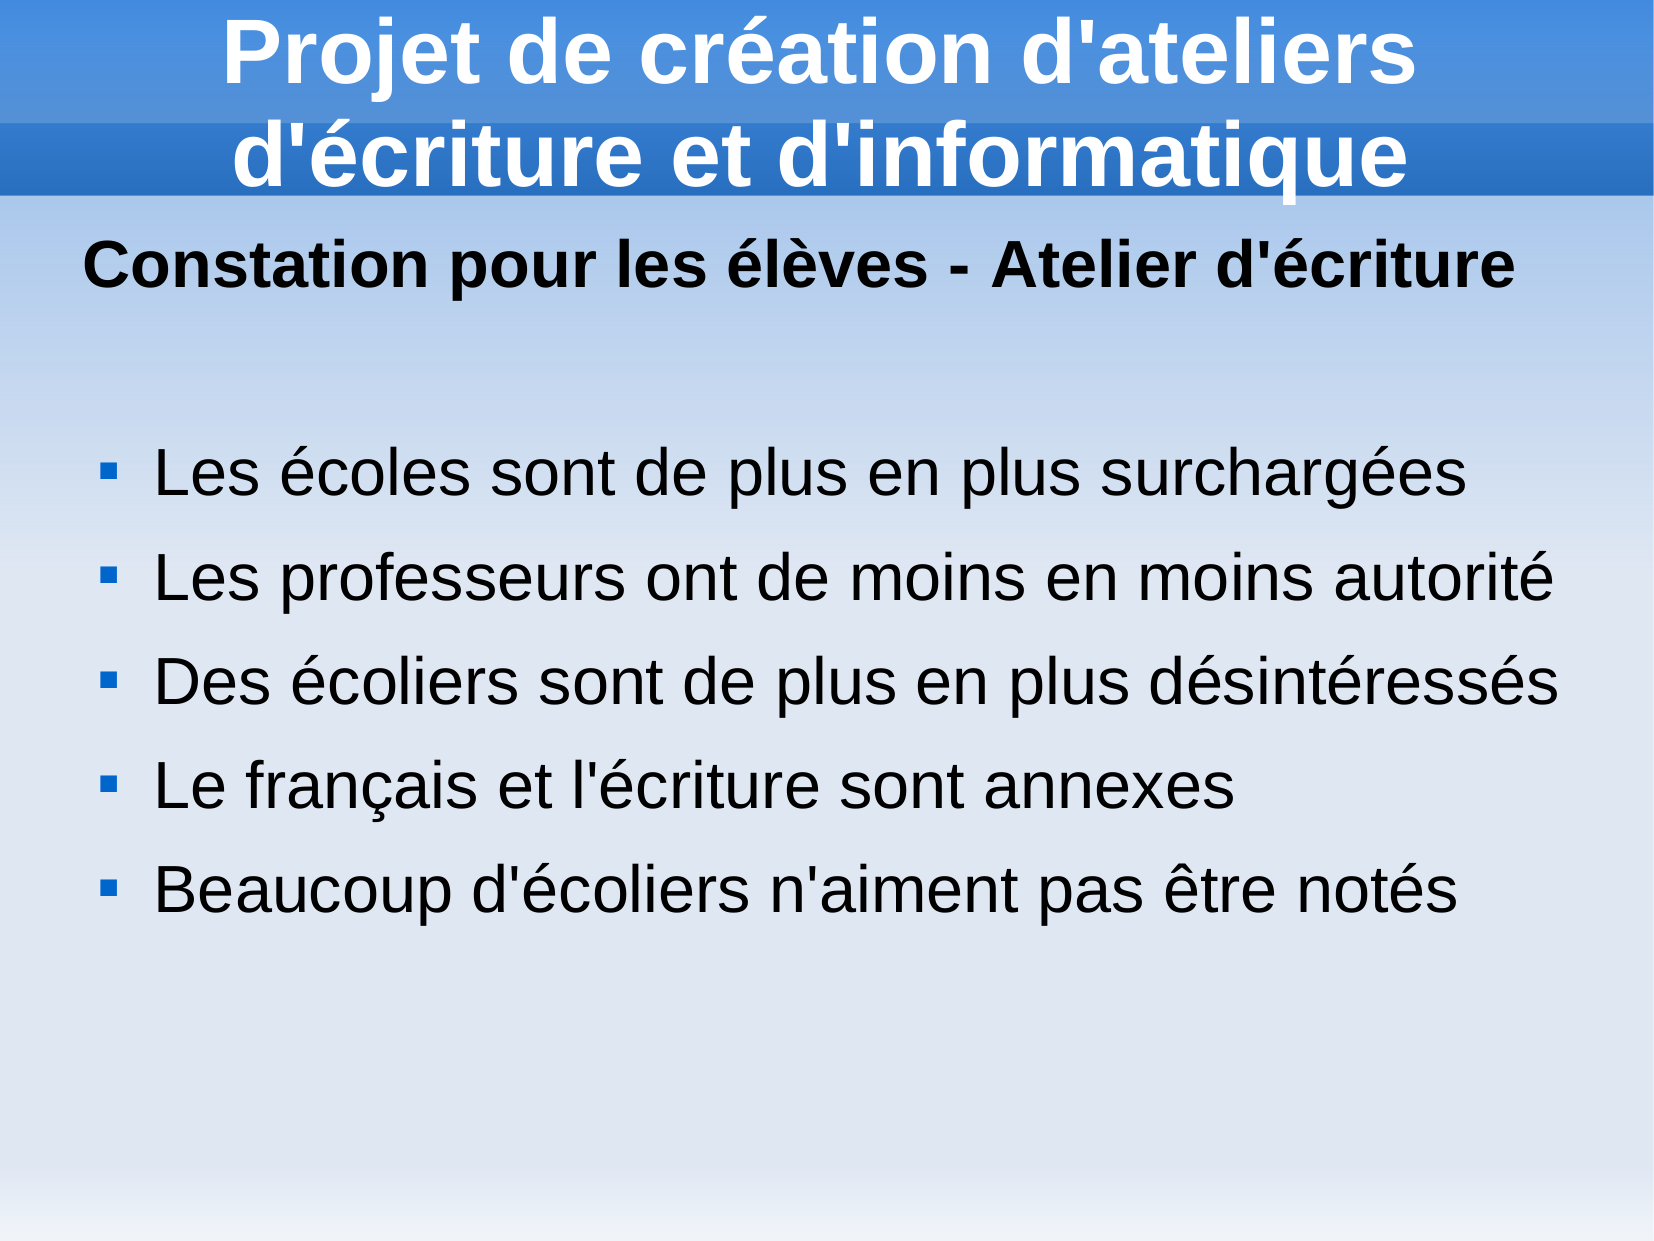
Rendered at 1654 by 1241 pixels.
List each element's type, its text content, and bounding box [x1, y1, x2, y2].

title Projet de création d'ateliers d'écriture et d'informatique [76, 0, 1565, 208]
list Constation pour les élèves - Atelier d'écriture Les écoles sont de plus en plus surchargées Les professeurs ont de moins en moins autorité Des écoliers sont de plus en plus désintéressés Le français et l'écriture sont annexes Beaucoup d'écoliers n'aiment pas être notés [82, 226, 1571, 1046]
picture [0, 0, 1654, 1241]
